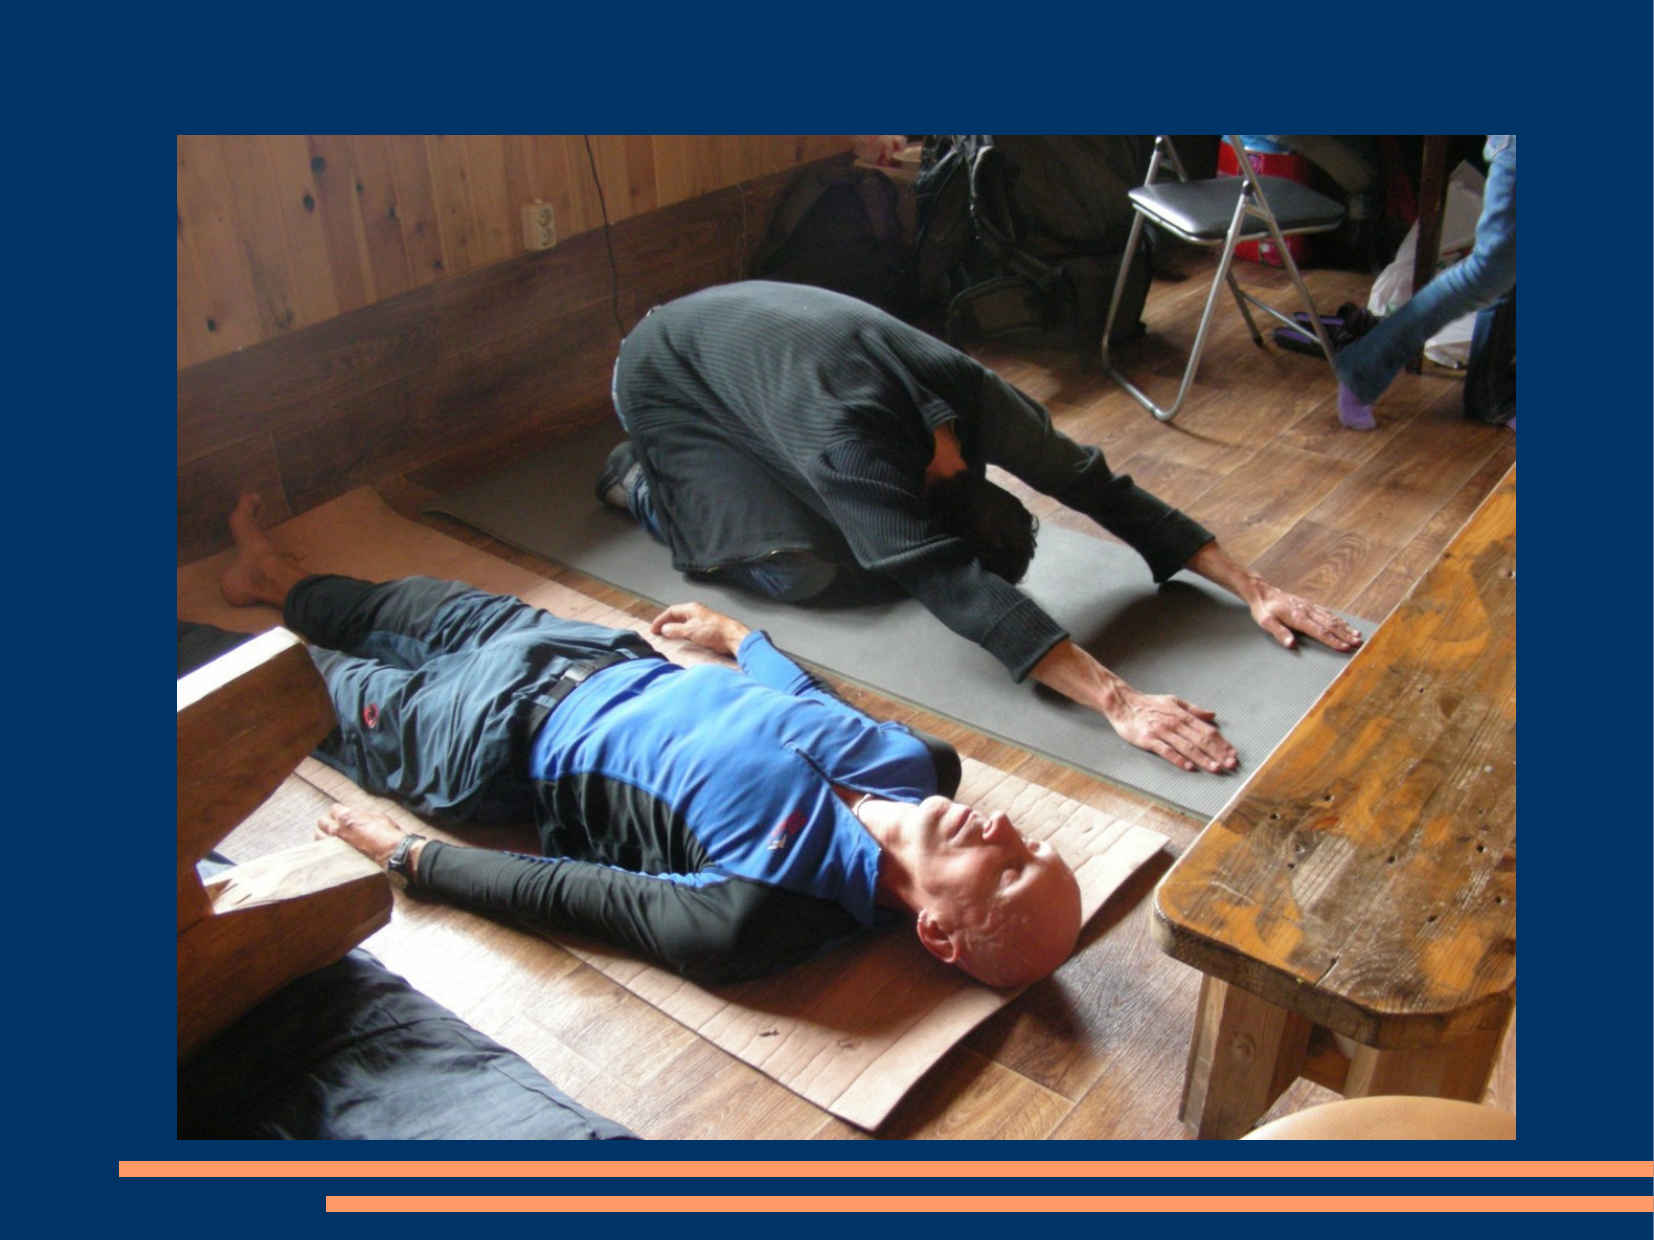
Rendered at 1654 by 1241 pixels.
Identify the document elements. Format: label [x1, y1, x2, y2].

picture [177, 135, 1516, 1140]
